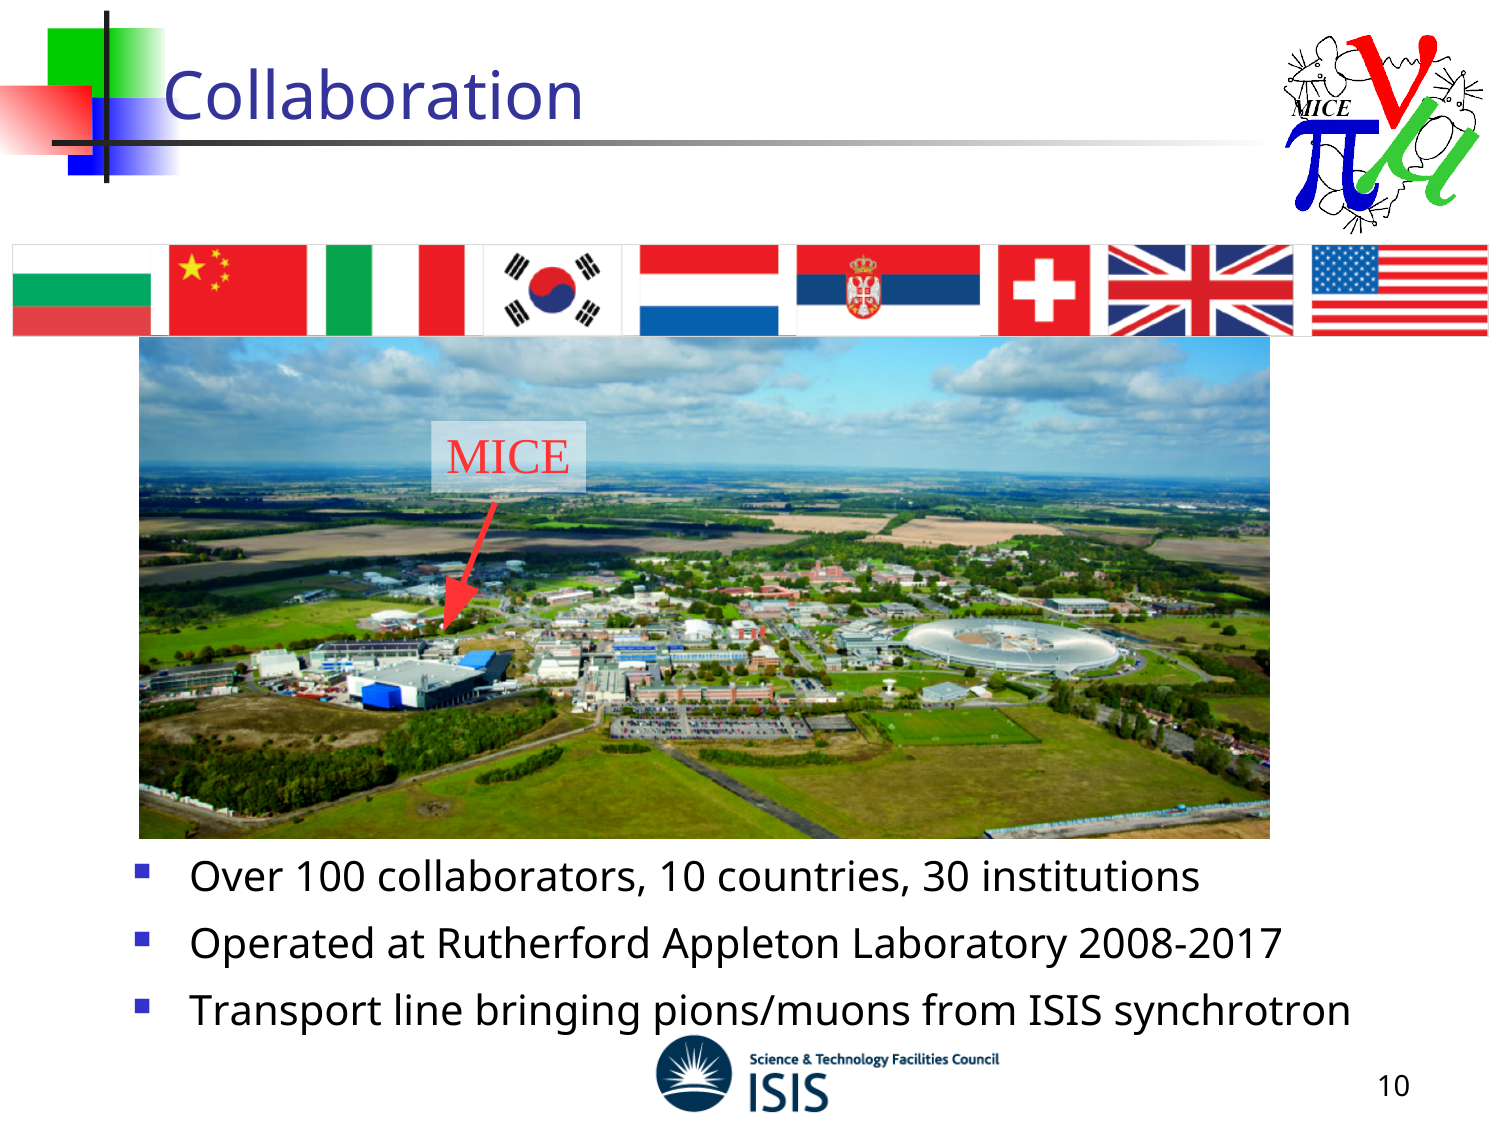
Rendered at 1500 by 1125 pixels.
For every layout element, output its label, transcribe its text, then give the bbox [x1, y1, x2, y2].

title Collaboration [162, 0, 1441, 188]
text_box MICE [431, 421, 586, 493]
list Over 100 collaborators, 10 countries, 30 institutions Operated at Rutherford Appleton Laboratory 2008-2017 Transport line bringing pions/muons from ISIS synchrotron [118, 838, 1447, 1125]
picture [12, 5, 1500, 838]
